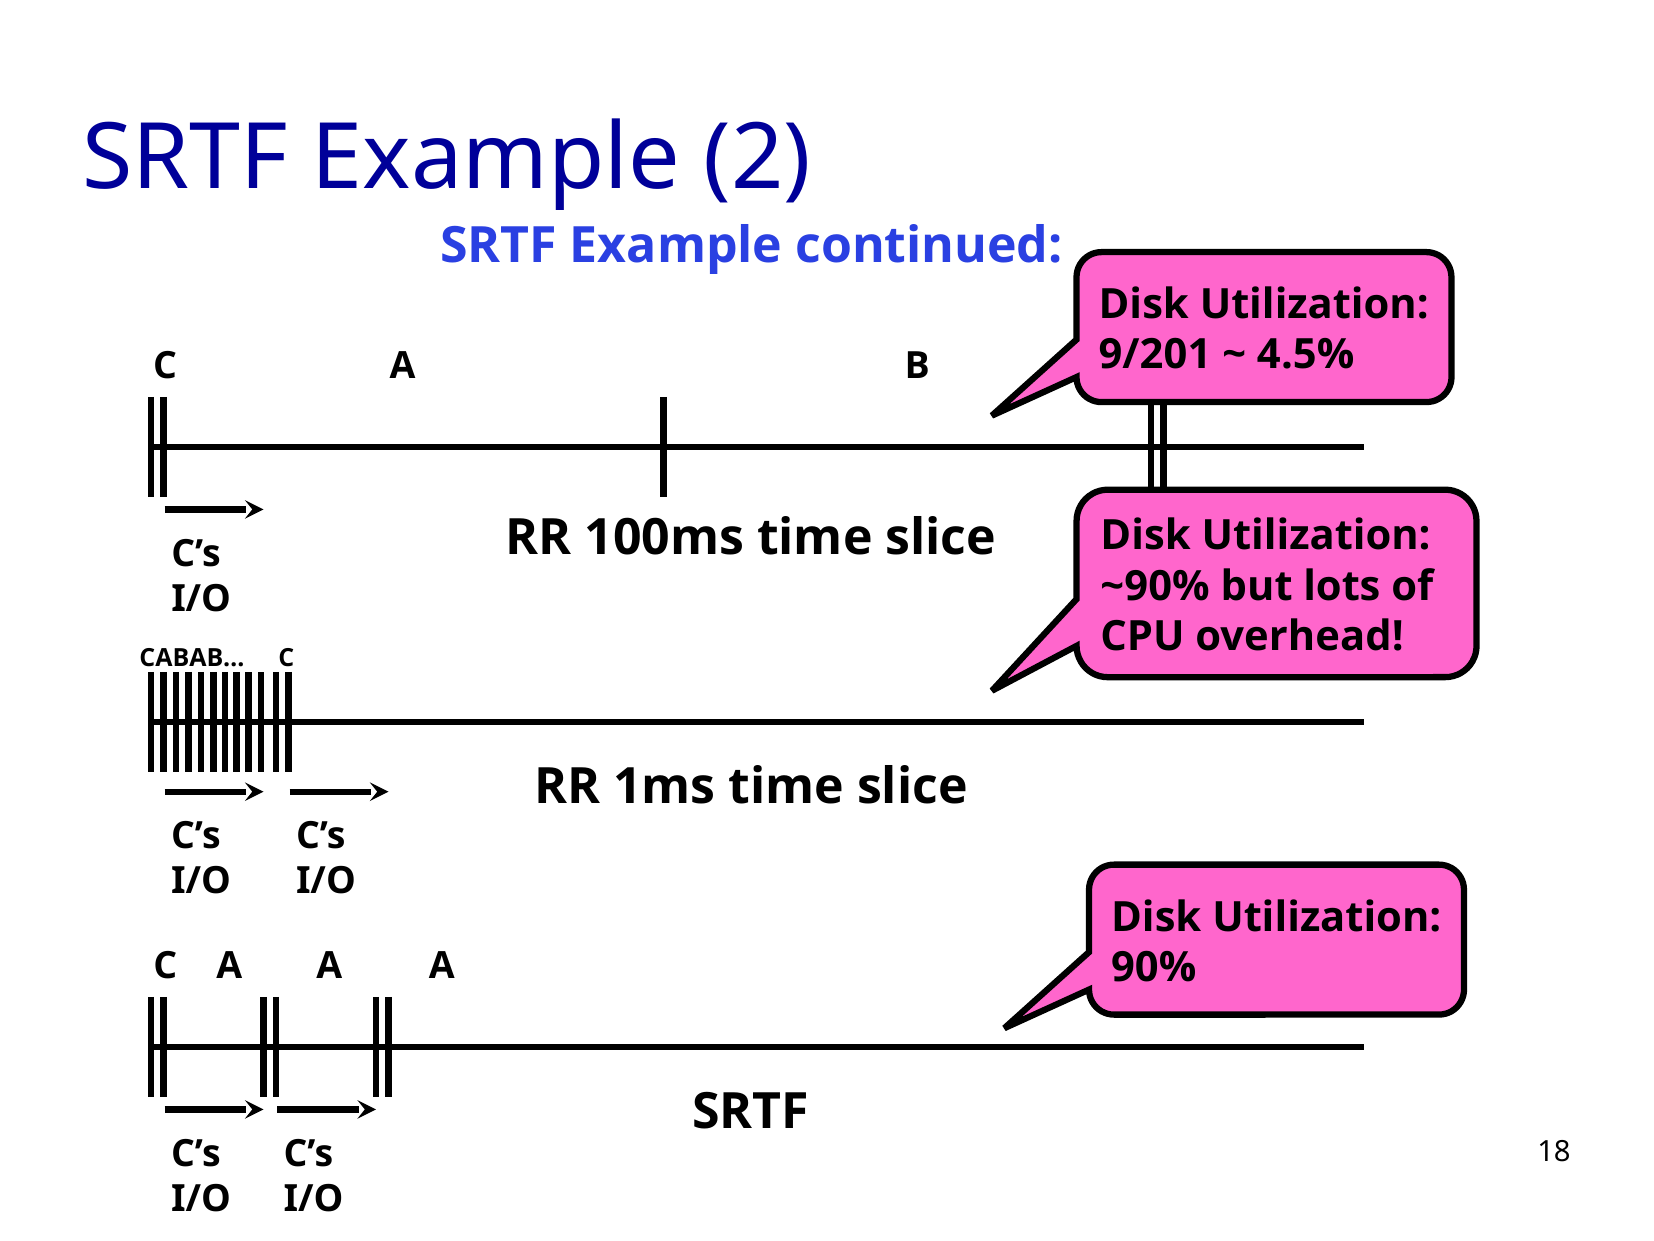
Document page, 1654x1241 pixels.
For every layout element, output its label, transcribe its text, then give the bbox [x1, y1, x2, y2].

text_box C’s I/O [156, 521, 246, 627]
text_box C [263, 634, 310, 679]
text_box C’s I/O [156, 1121, 246, 1227]
text_box Disk Utilization: 9/201 ~ 4.5% [991, 252, 1452, 416]
text_box A [374, 334, 431, 394]
text_box C [138, 934, 193, 994]
text_box C’s I/O [268, 1121, 359, 1227]
text_box C [138, 334, 193, 394]
title SRTF Example continued: [164, 202, 1340, 290]
text_box RR 100ms time slice [491, 497, 1011, 573]
text_box A [201, 934, 258, 994]
text_box Disk Utilization: 90% [1004, 864, 1465, 1029]
text_box C’s I/O [156, 803, 246, 909]
text_box B [889, 334, 945, 394]
text_box Disk Utilization: ~90% but lots of CPU overhead! [992, 489, 1477, 691]
title SRTF Example (2) [82, 49, 1571, 257]
text_box RR 1ms time slice [519, 746, 983, 822]
text_box A [301, 934, 358, 994]
text_box A [414, 934, 470, 994]
text_box SRTF [677, 1071, 825, 1147]
text_box C’s I/O [281, 803, 371, 909]
text_box CABAB… [124, 634, 260, 679]
